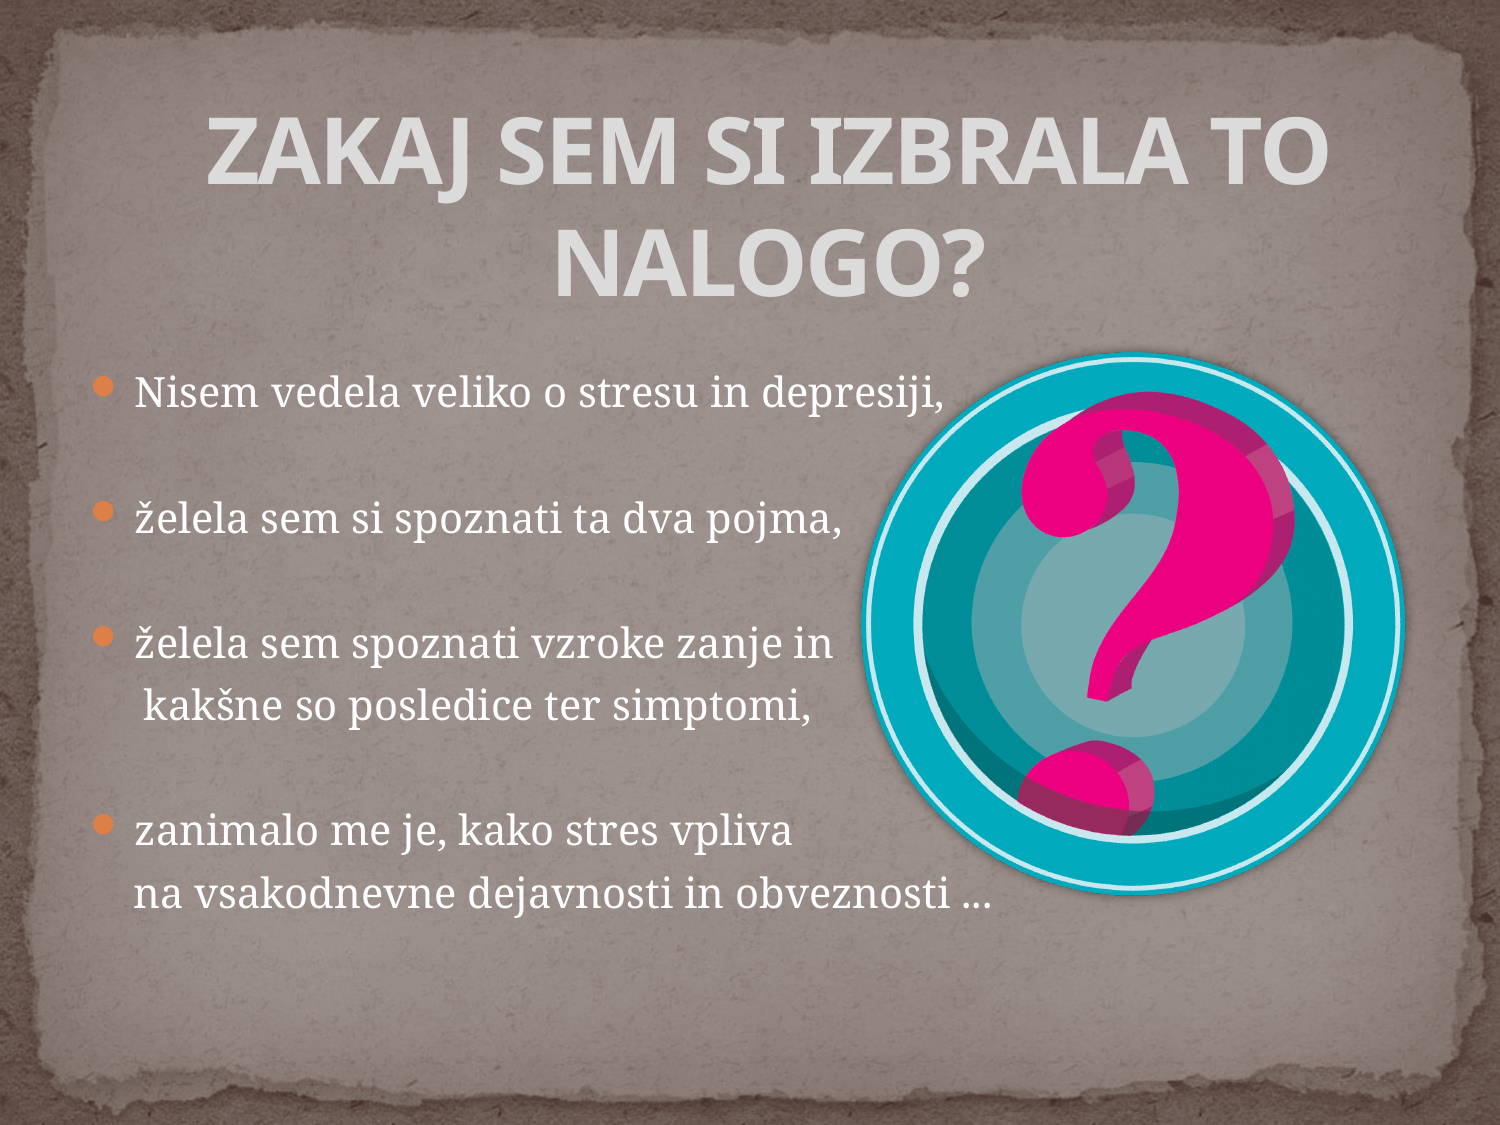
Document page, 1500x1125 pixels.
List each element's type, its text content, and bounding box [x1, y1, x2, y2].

title ZAKAJ SEM SI IZBRALA TO NALOGO? [93, 82, 1444, 411]
picture [0, 0, 1500, 1125]
list Nisem vedela veliko o stresu in depresiji, želela sem si spoznati ta dva pojma, želela sem spoznati vzroke zanje in kakšne so posledice ter simptomi, zanimalo me je, kako stres vpliva na vsakodnevne dejavnosti in obveznosti ... [75, 281, 1425, 1000]
